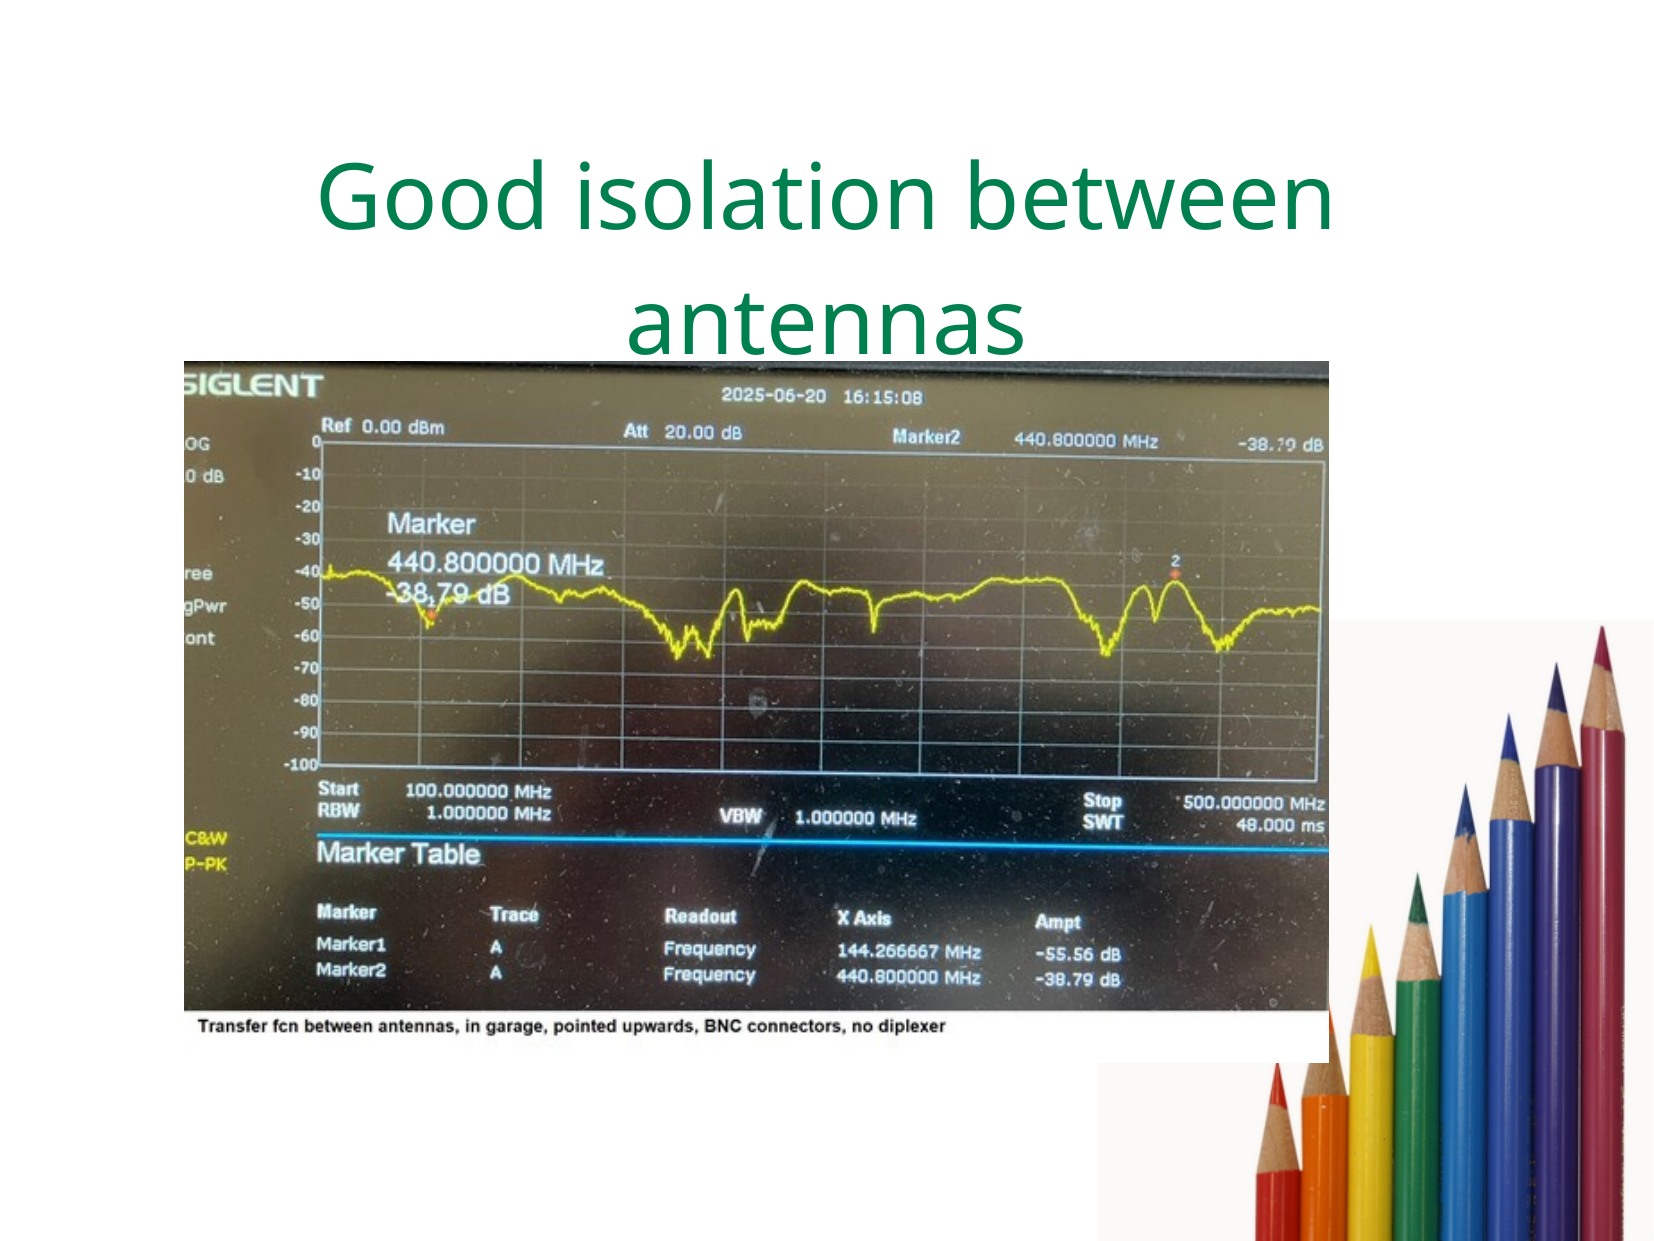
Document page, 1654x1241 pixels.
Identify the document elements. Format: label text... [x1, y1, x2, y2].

picture [0, 0, 1654, 1241]
title Good isolation between antennas [147, 153, 1506, 361]
